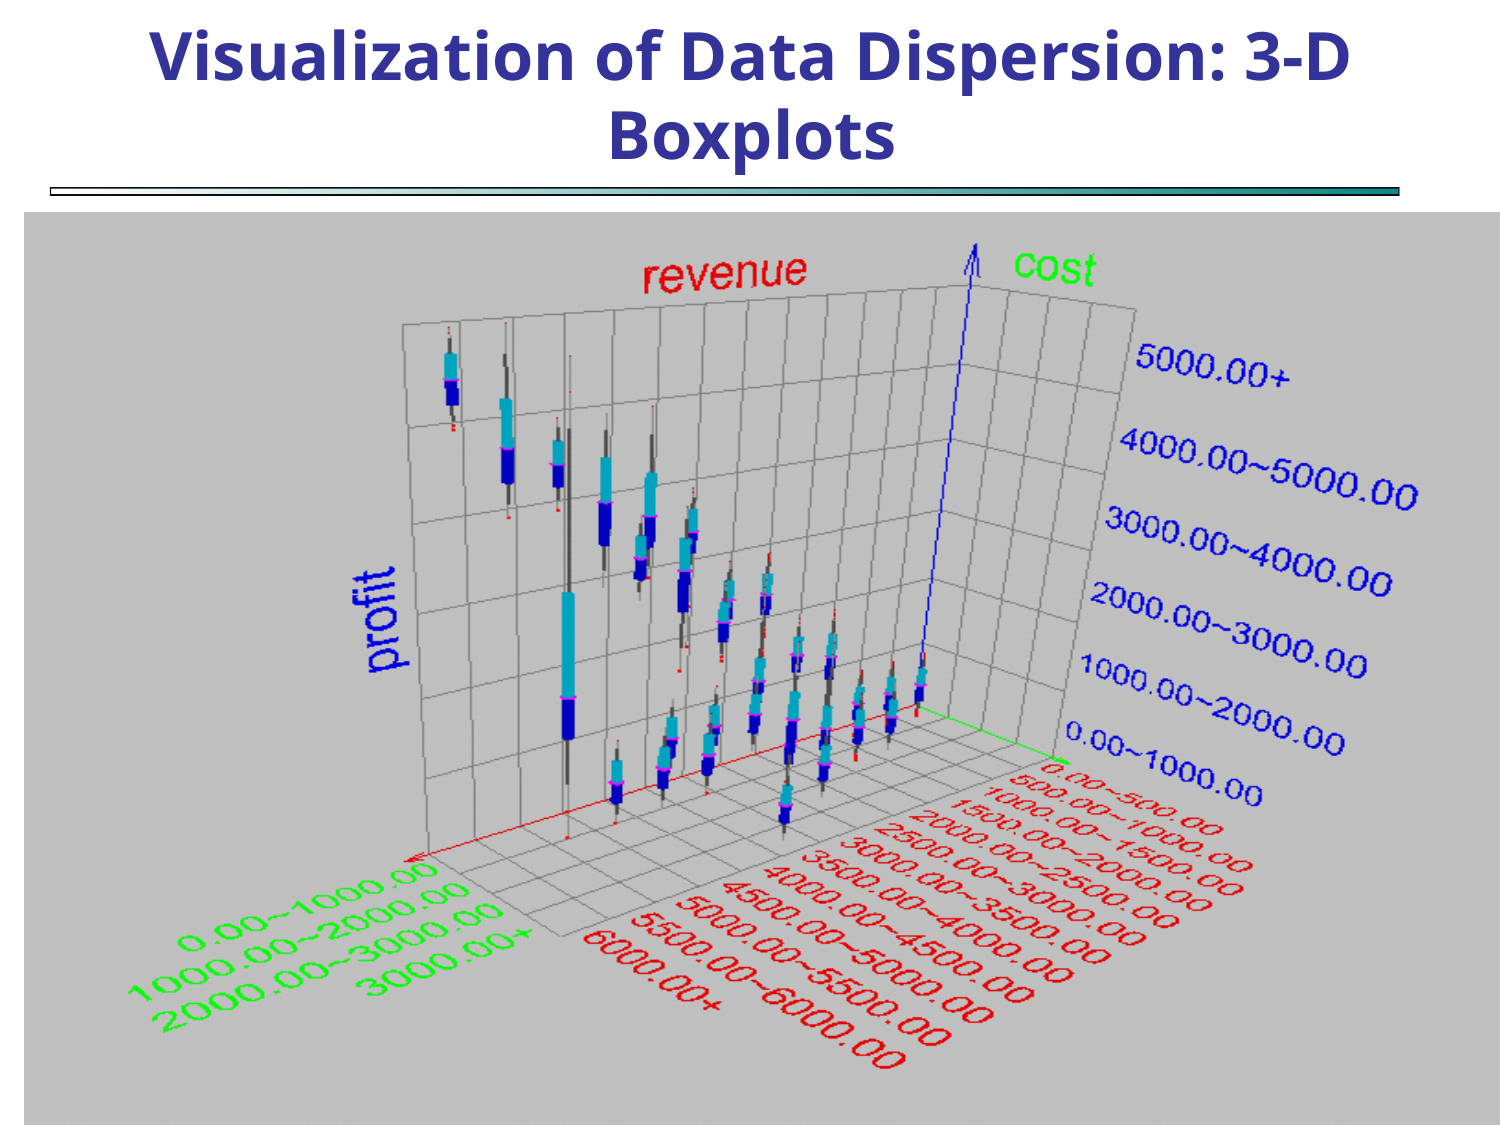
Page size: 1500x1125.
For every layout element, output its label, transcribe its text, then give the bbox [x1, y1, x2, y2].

title Visualization of Data Dispersion: 3-D Boxplots [1, 5, 1500, 181]
picture [24, 212, 1500, 1125]
